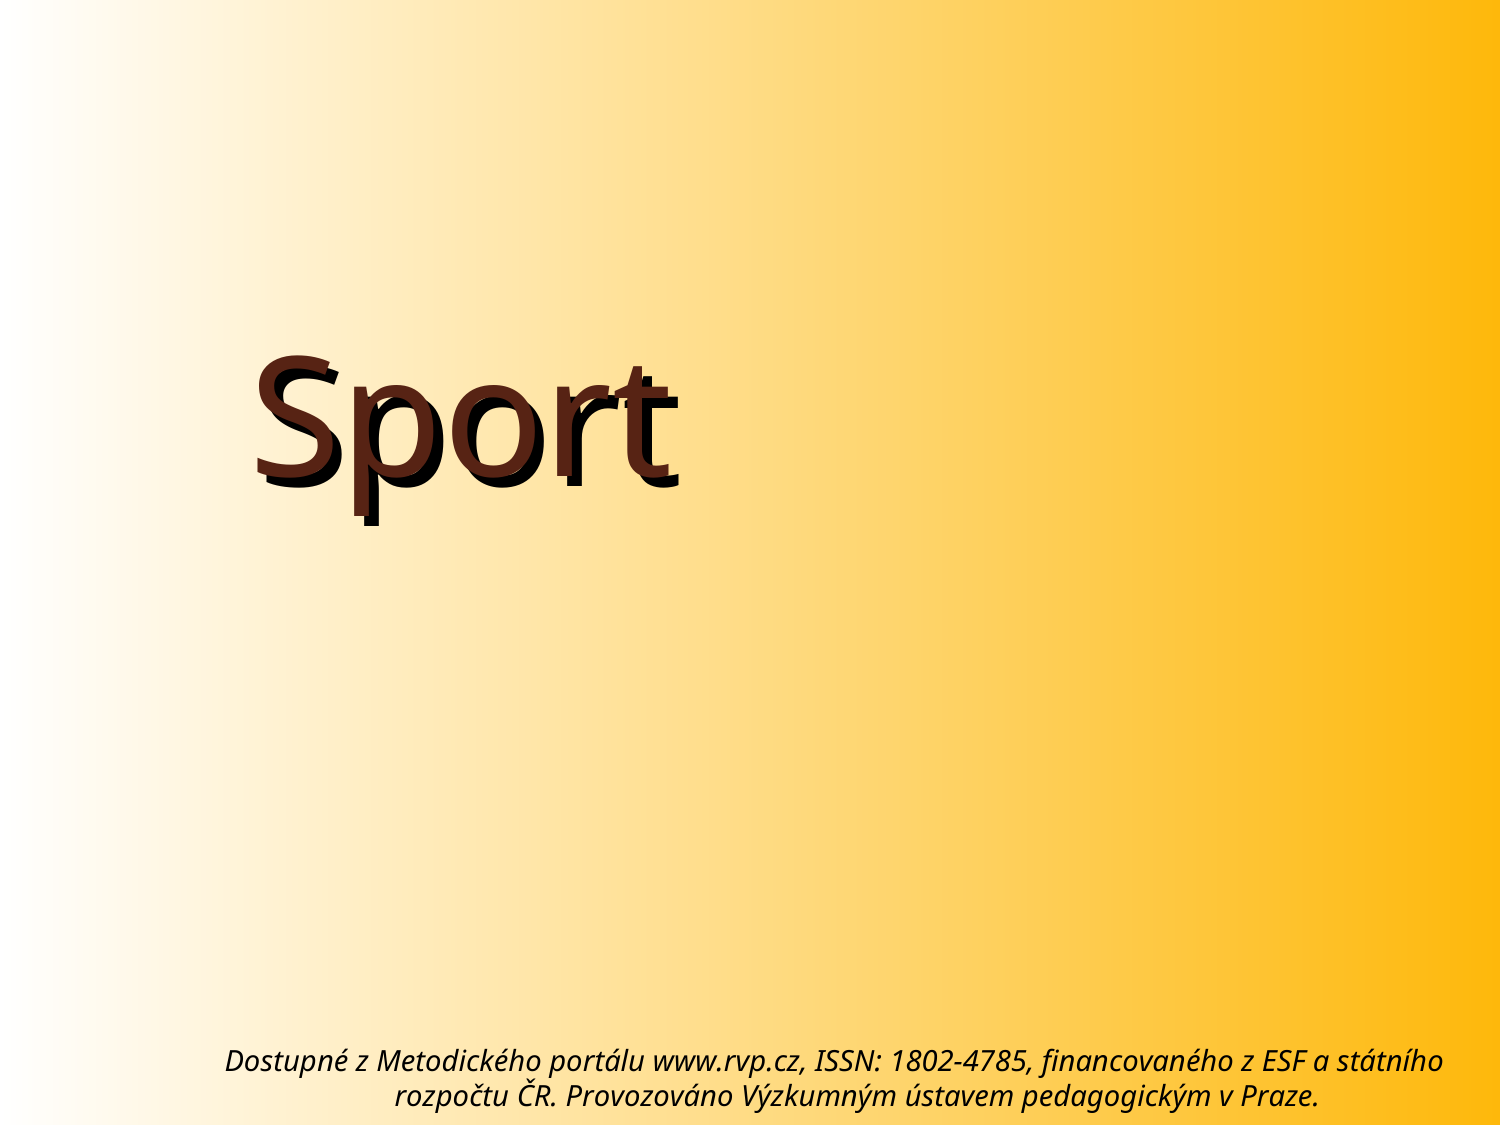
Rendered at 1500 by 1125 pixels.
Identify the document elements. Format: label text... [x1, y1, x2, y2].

title Sport [234, 302, 1465, 518]
text_box Dostupné z Metodického portálu www.rvp.cz, ISSN: 1802-4785, financovaného z ESF a státního rozpočtu ČR. Provozováno Výzkumným ústavem pedagogickým v Praze. [194, 1034, 1462, 1099]
